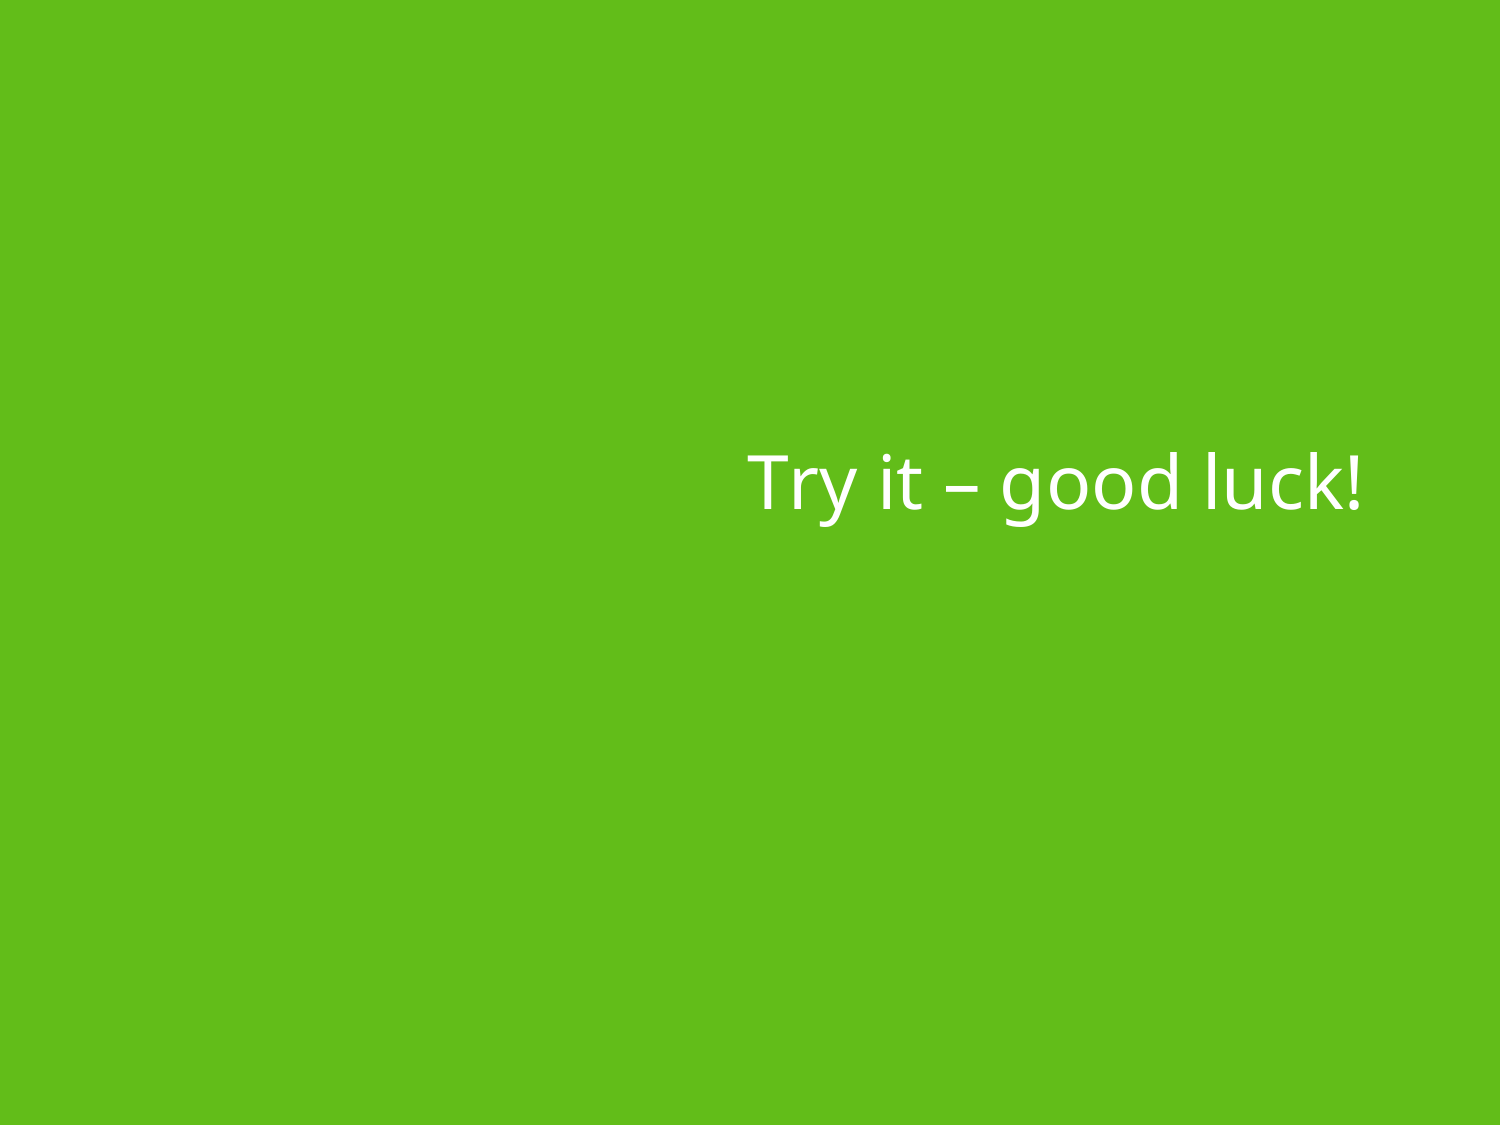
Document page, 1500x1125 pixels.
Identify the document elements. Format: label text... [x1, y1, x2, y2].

title Try it – good luck! [245, 386, 1380, 575]
